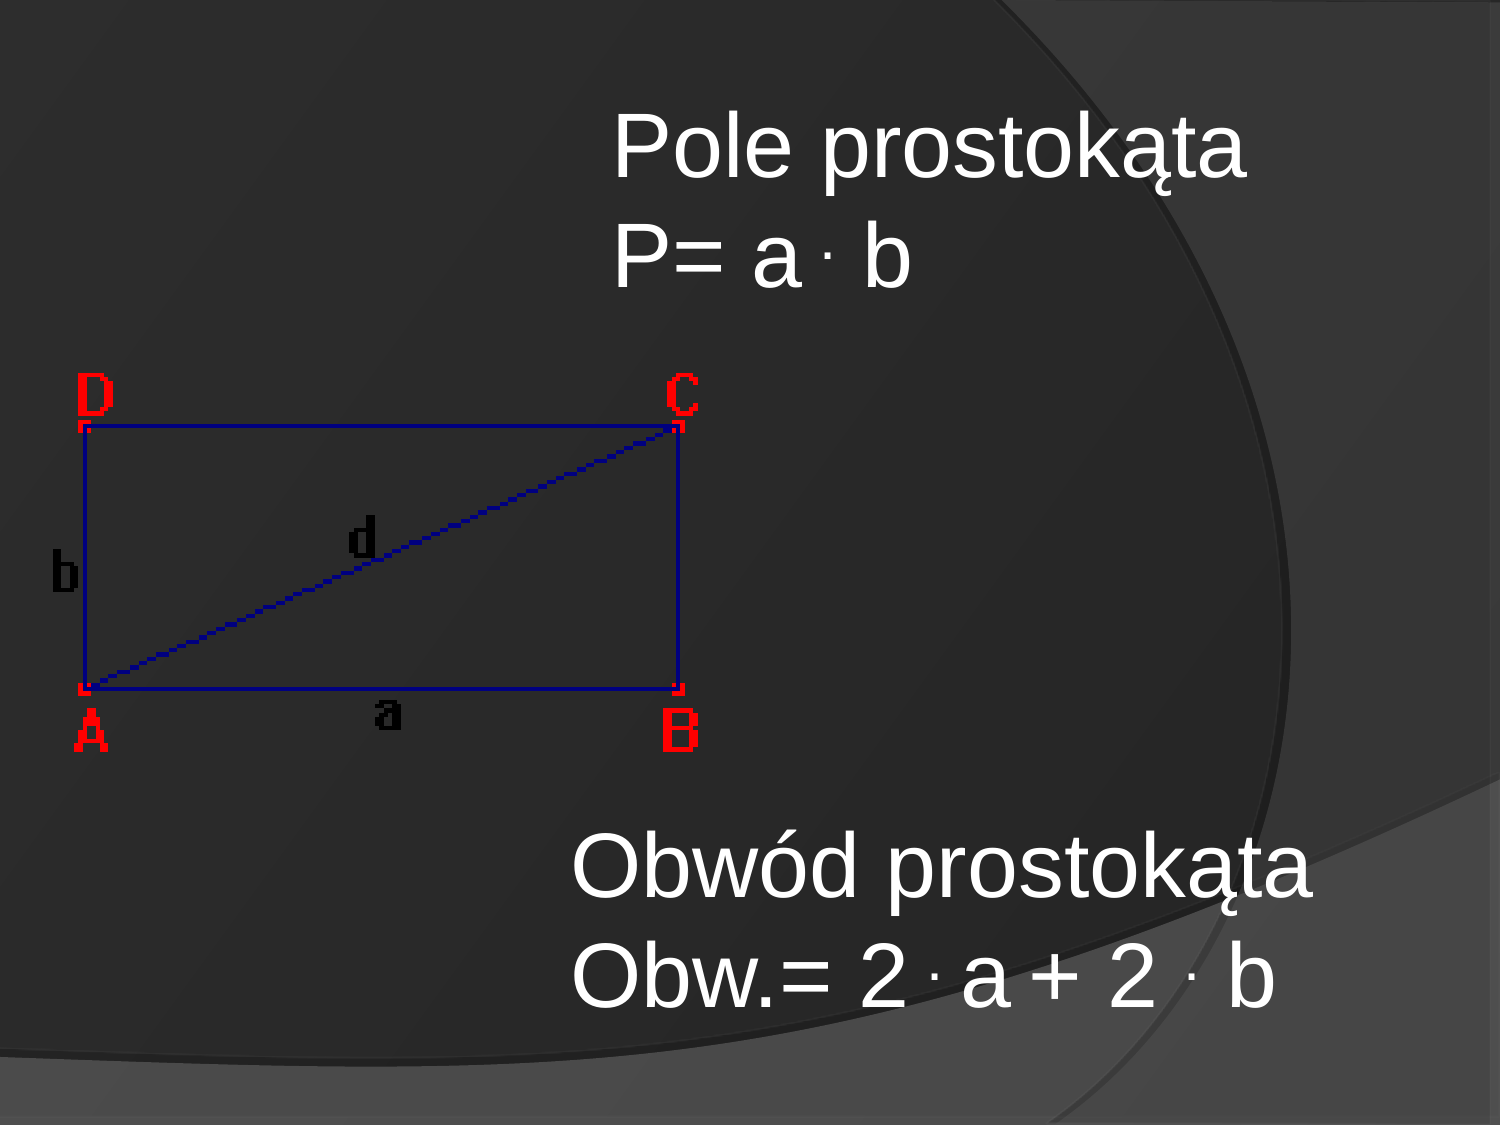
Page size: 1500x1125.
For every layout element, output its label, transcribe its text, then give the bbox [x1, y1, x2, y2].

text_box Obwód prostokąta Obw.= 2 . a + 2 . b [555, 799, 1494, 1034]
text_box Pole prostokąta P= a . b [596, 78, 1346, 313]
picture [53, 373, 698, 752]
